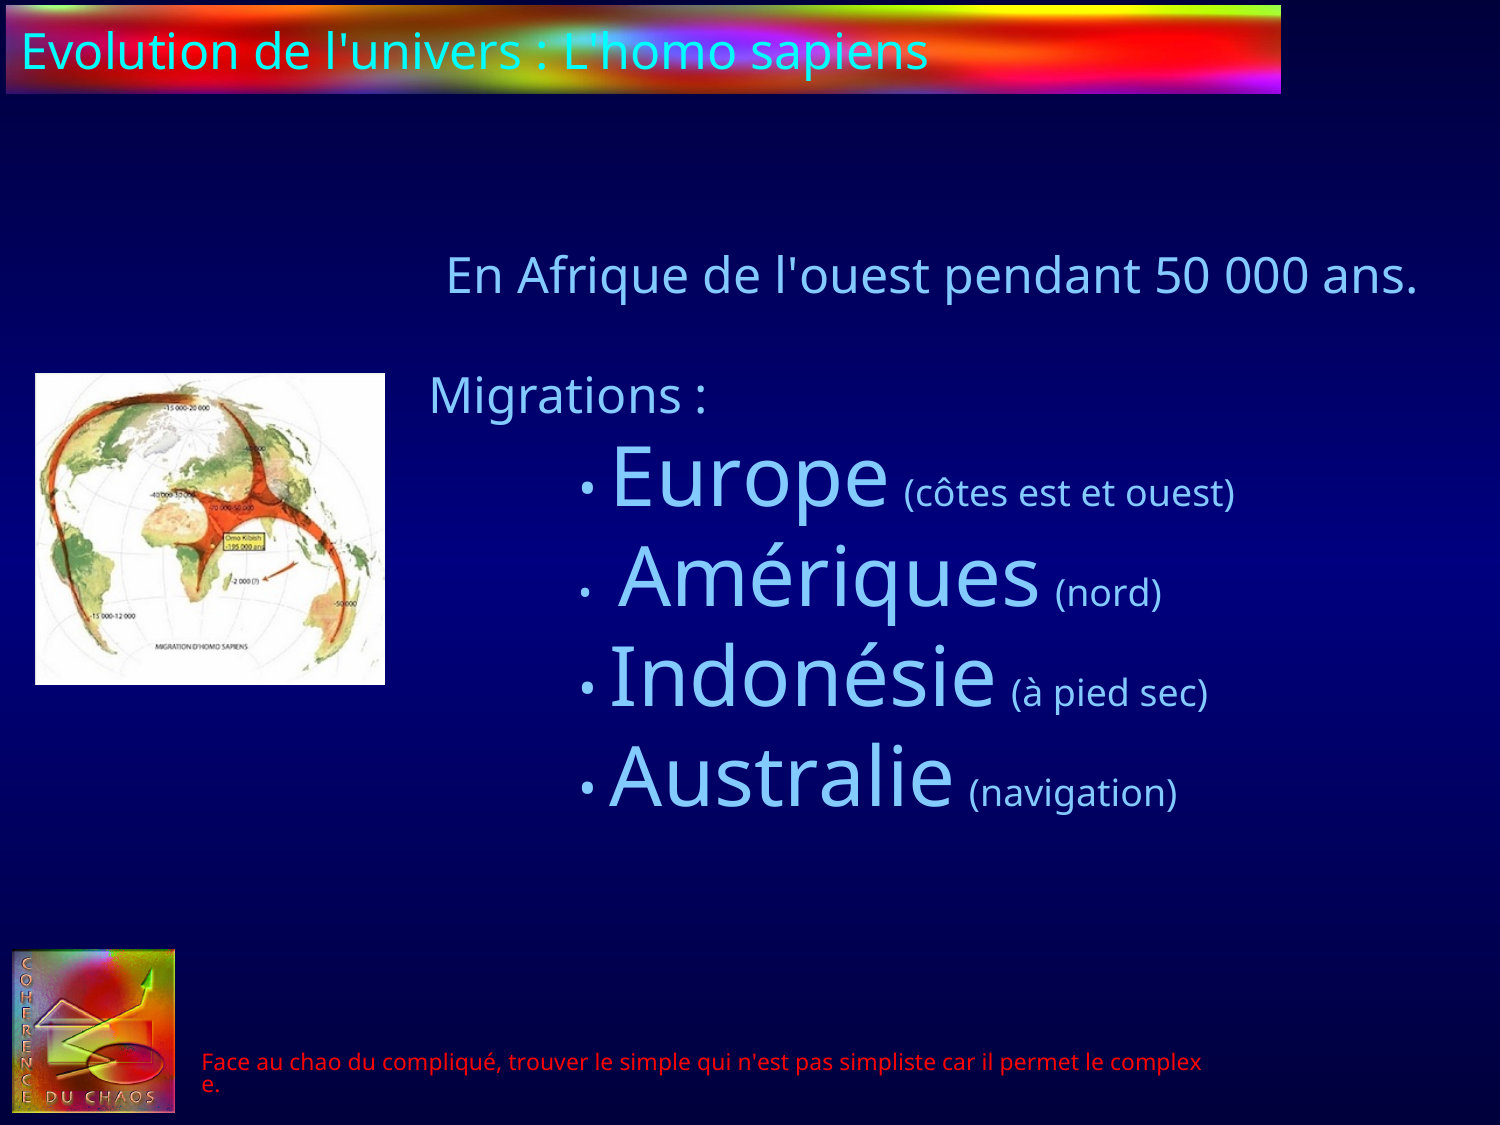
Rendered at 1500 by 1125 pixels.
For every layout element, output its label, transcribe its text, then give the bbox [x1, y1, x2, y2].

title Evolution de l'univers : L'homo sapiens [5, 5, 1281, 94]
picture [35, 373, 385, 686]
picture [12, 949, 175, 1113]
text_box En Afrique de l'ouest pendant 50 000 ans. Migrations : • Europe (côtes est et ouest) • Amériques (nord) • Indonésie (à pied sec) • Australie (navigation) [413, 236, 1465, 886]
